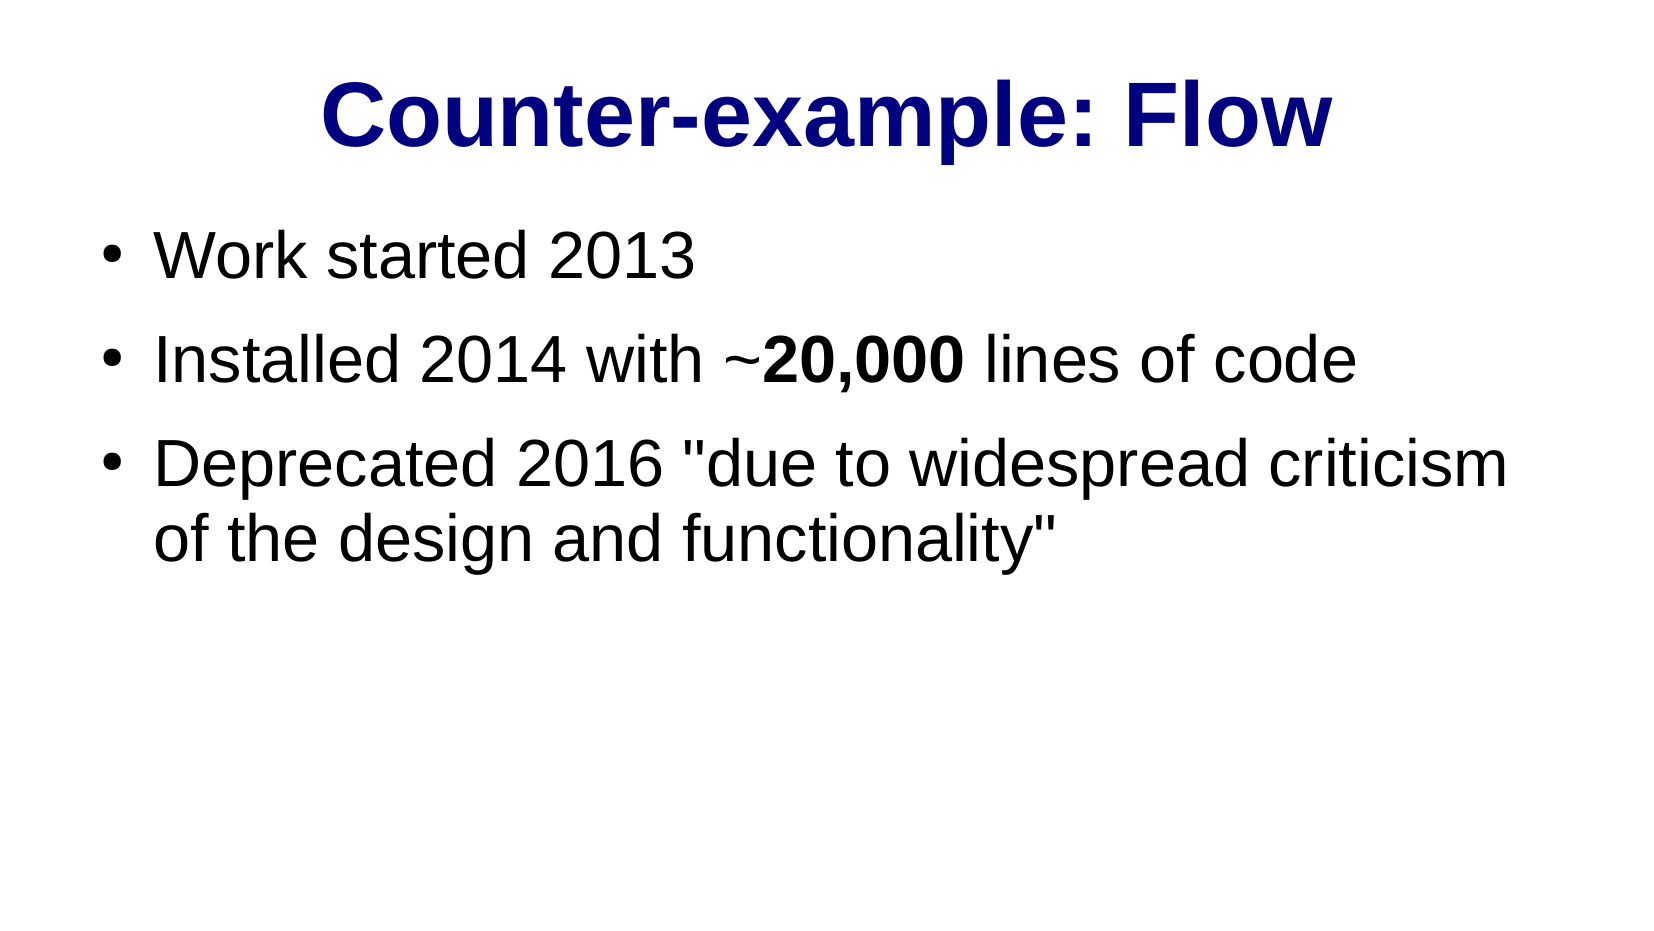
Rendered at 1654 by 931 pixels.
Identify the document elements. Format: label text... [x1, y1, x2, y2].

title Counter-example: Flow [82, 37, 1571, 193]
list Work started 2013 Installed 2014 with ~20,000 lines of code Deprecated 2016 "due to widespread criticism of the design and functionality" [82, 217, 1571, 758]
